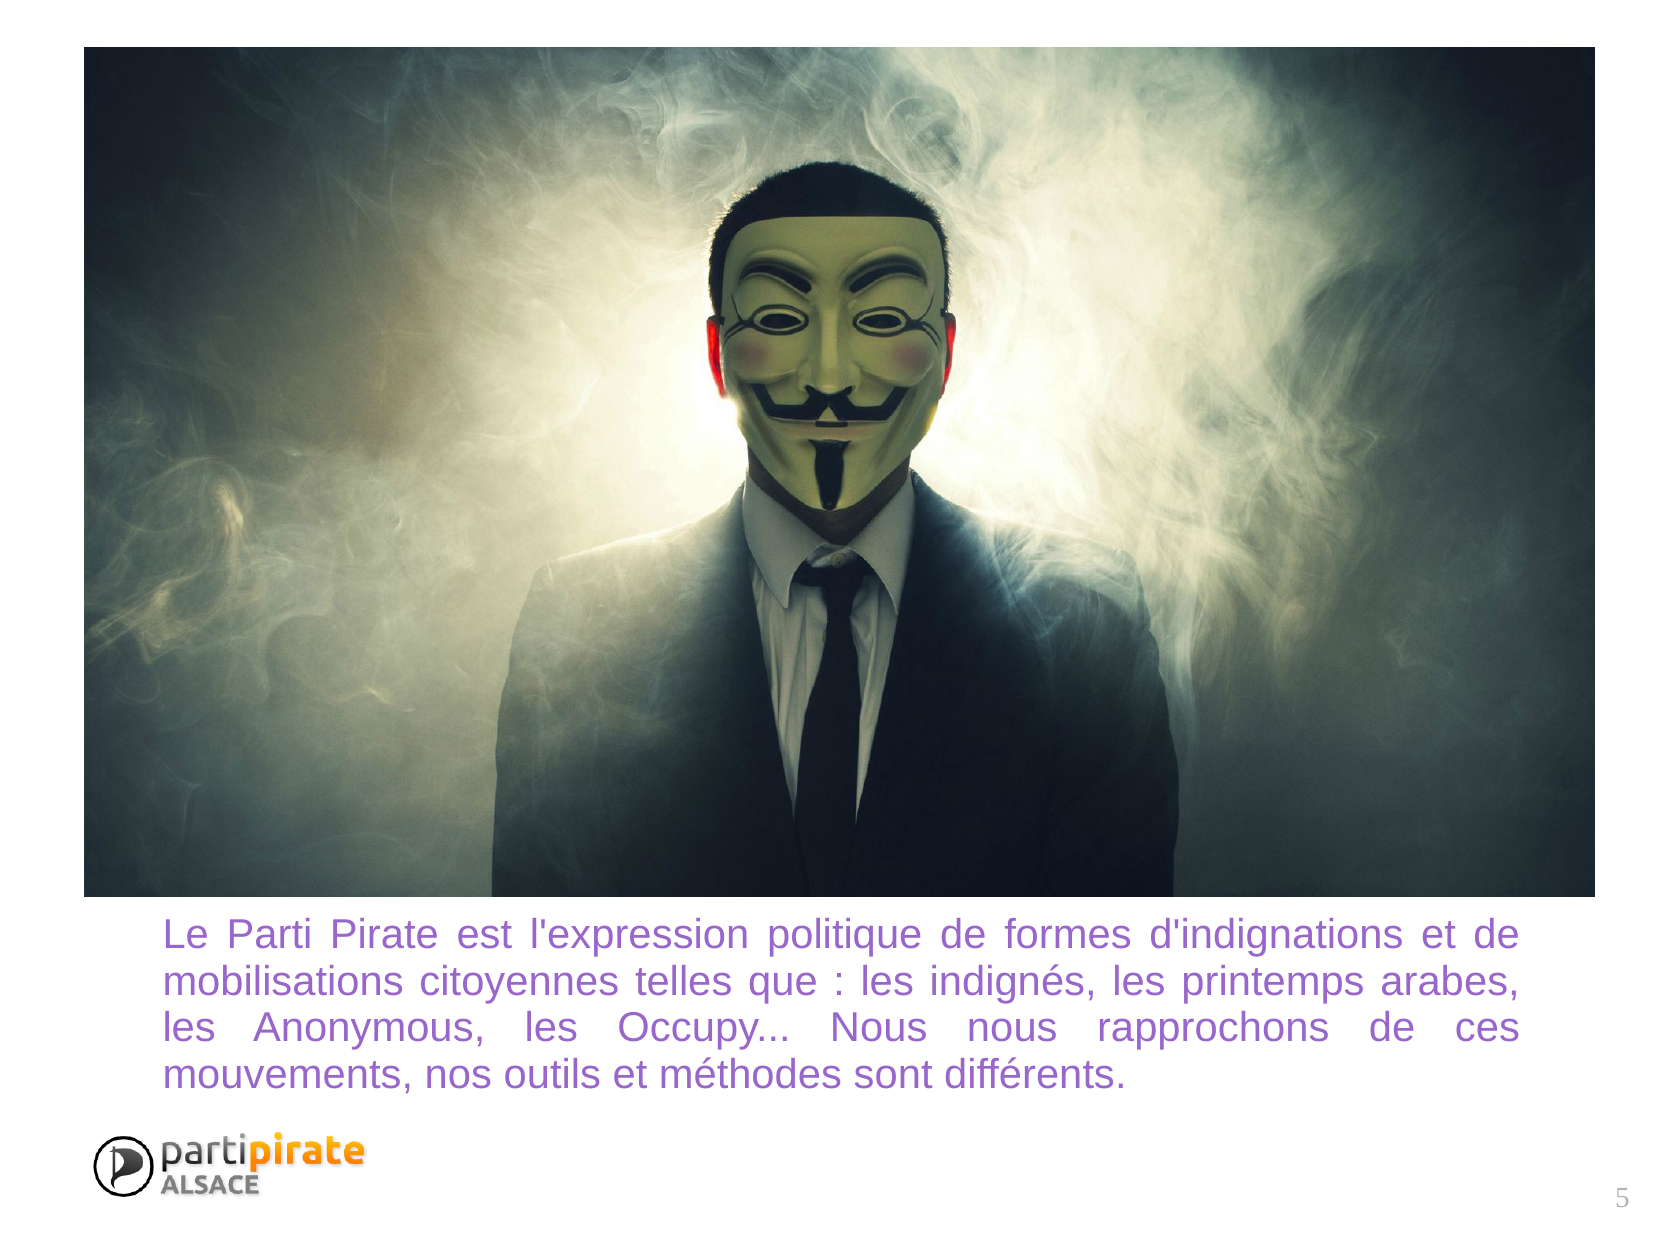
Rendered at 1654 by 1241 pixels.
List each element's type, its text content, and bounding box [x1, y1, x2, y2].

picture [88, 1121, 371, 1207]
text_box Le Parti Pirate est l'expression politique de formes d'indignations et de mobilisations citoyennes telles que : les indignés, les printemps arabes, les Anonymous, les Occupy... Nous nous rapprochons de ces mouvements, nos outils et méthodes sont différents. [147, 903, 1536, 1106]
picture [84, 47, 1595, 897]
